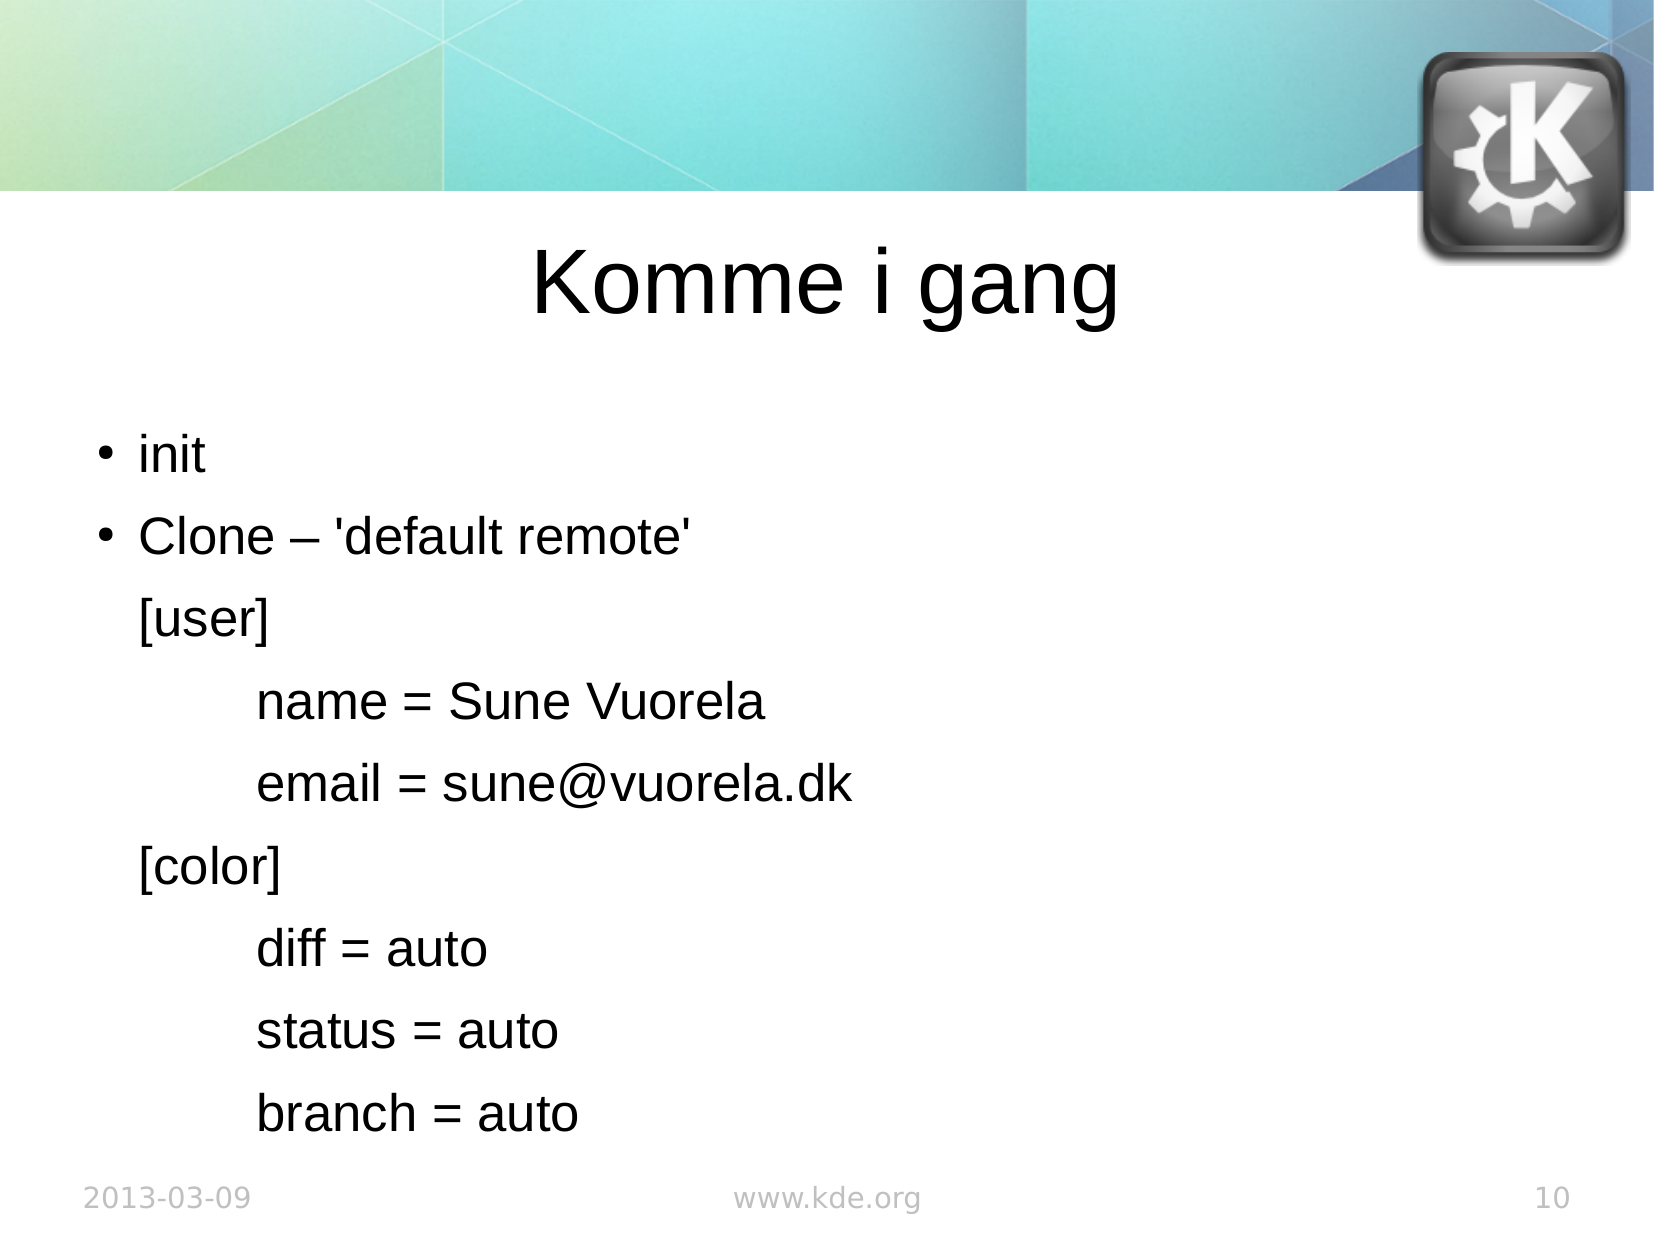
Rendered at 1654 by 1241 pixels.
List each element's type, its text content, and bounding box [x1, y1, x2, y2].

picture [0, 0, 1654, 191]
list init Clone – 'default remote' [user] name = Sune Vuorela email = sune@vuorela.dk [color] diff = auto status = auto branch = auto [82, 424, 1571, 1144]
title Komme i gang [82, 178, 1571, 386]
